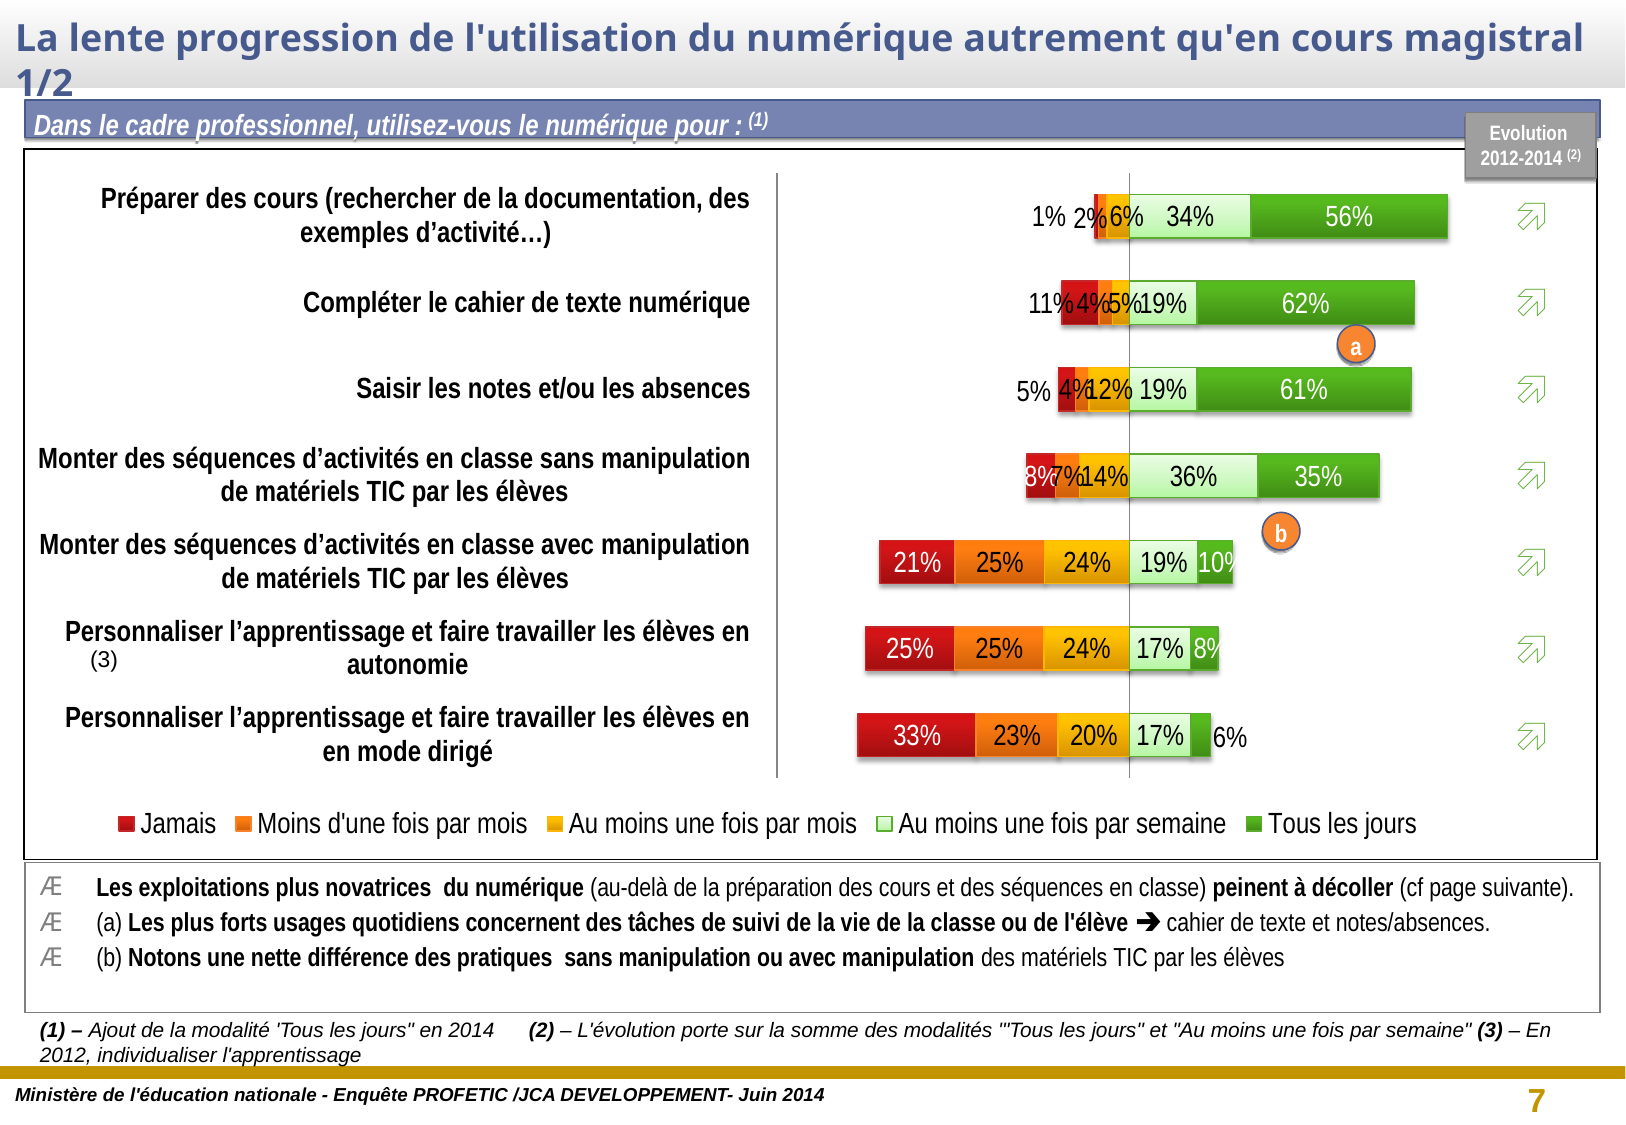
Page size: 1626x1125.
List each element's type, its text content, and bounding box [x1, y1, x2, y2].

list Les exploitations plus novatrices du numérique (au-delà de la préparation des cours et des séquences en classe) peinent à décoller (cf page suivante). (a) Les plus forts usages quotidiens concernent des tâches de suivi de la vie de la classe ou de l'élève  cahier de texte et notes/absences. (b) Notons une nette différence des pratiques sans manipulation ou avec manipulation des matériels TIC par les élèves [24, 862, 1600, 1013]
text_box  [1515, 539, 1553, 584]
text_box b [1262, 512, 1300, 550]
text_box  [1515, 192, 1553, 238]
text_box Dans le cadre professionnel, utilisez-vous le numérique pour : (1) [25, 100, 1600, 137]
text_box  [1515, 452, 1553, 498]
text_box (1) – Ajout de la modalité 'Tous les jours" en 2014 (2) – L'évolution porte sur la somme des modalités '"Tous les jours" et "Au moins une fois par semaine" (3) – En 2012, individualiser l'apprentissage [24, 1013, 1600, 1075]
picture [24, 149, 1597, 859]
text_box 7 [1512, 1071, 1625, 1125]
text_box  [1515, 712, 1553, 758]
text_box (3) [75, 637, 134, 681]
text_box Ministère de l'éducation nationale - Enquête PROFETIC /JCA DEVELOPPEMENT- Juin 2014 [0, 1074, 1501, 1125]
text_box  [1515, 366, 1553, 411]
text_box Evolution 2012-2014 (2) [1465, 112, 1597, 179]
text_box  [1515, 626, 1553, 671]
text_box a [1337, 324, 1375, 363]
title La lente progression de l'utilisation du numérique autrement qu'en cours magistral 1/2 [0, 0, 1625, 88]
text_box  [1515, 279, 1553, 324]
